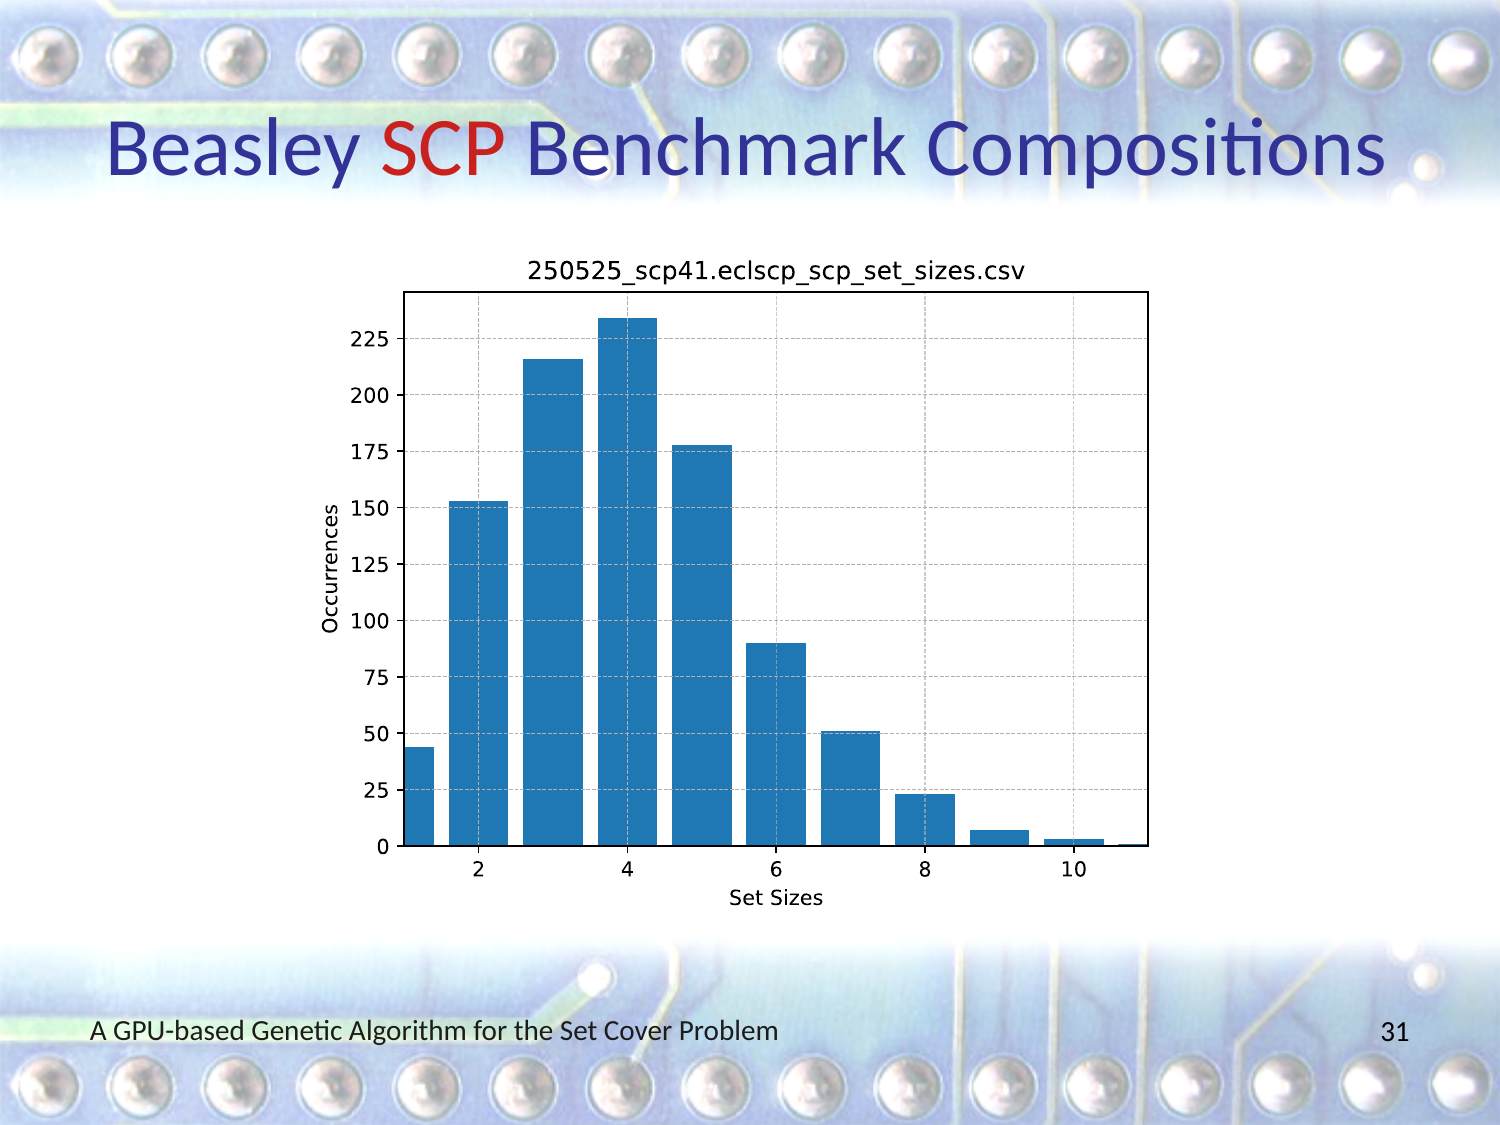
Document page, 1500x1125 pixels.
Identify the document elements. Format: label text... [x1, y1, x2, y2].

slide_number A GPU-based Genetic Algorithm for the Set Cover Problem [74, 979, 1113, 1055]
title Beasley SCP Benchmark Compositions [37, 89, 1425, 195]
picture [0, 0, 1500, 1125]
